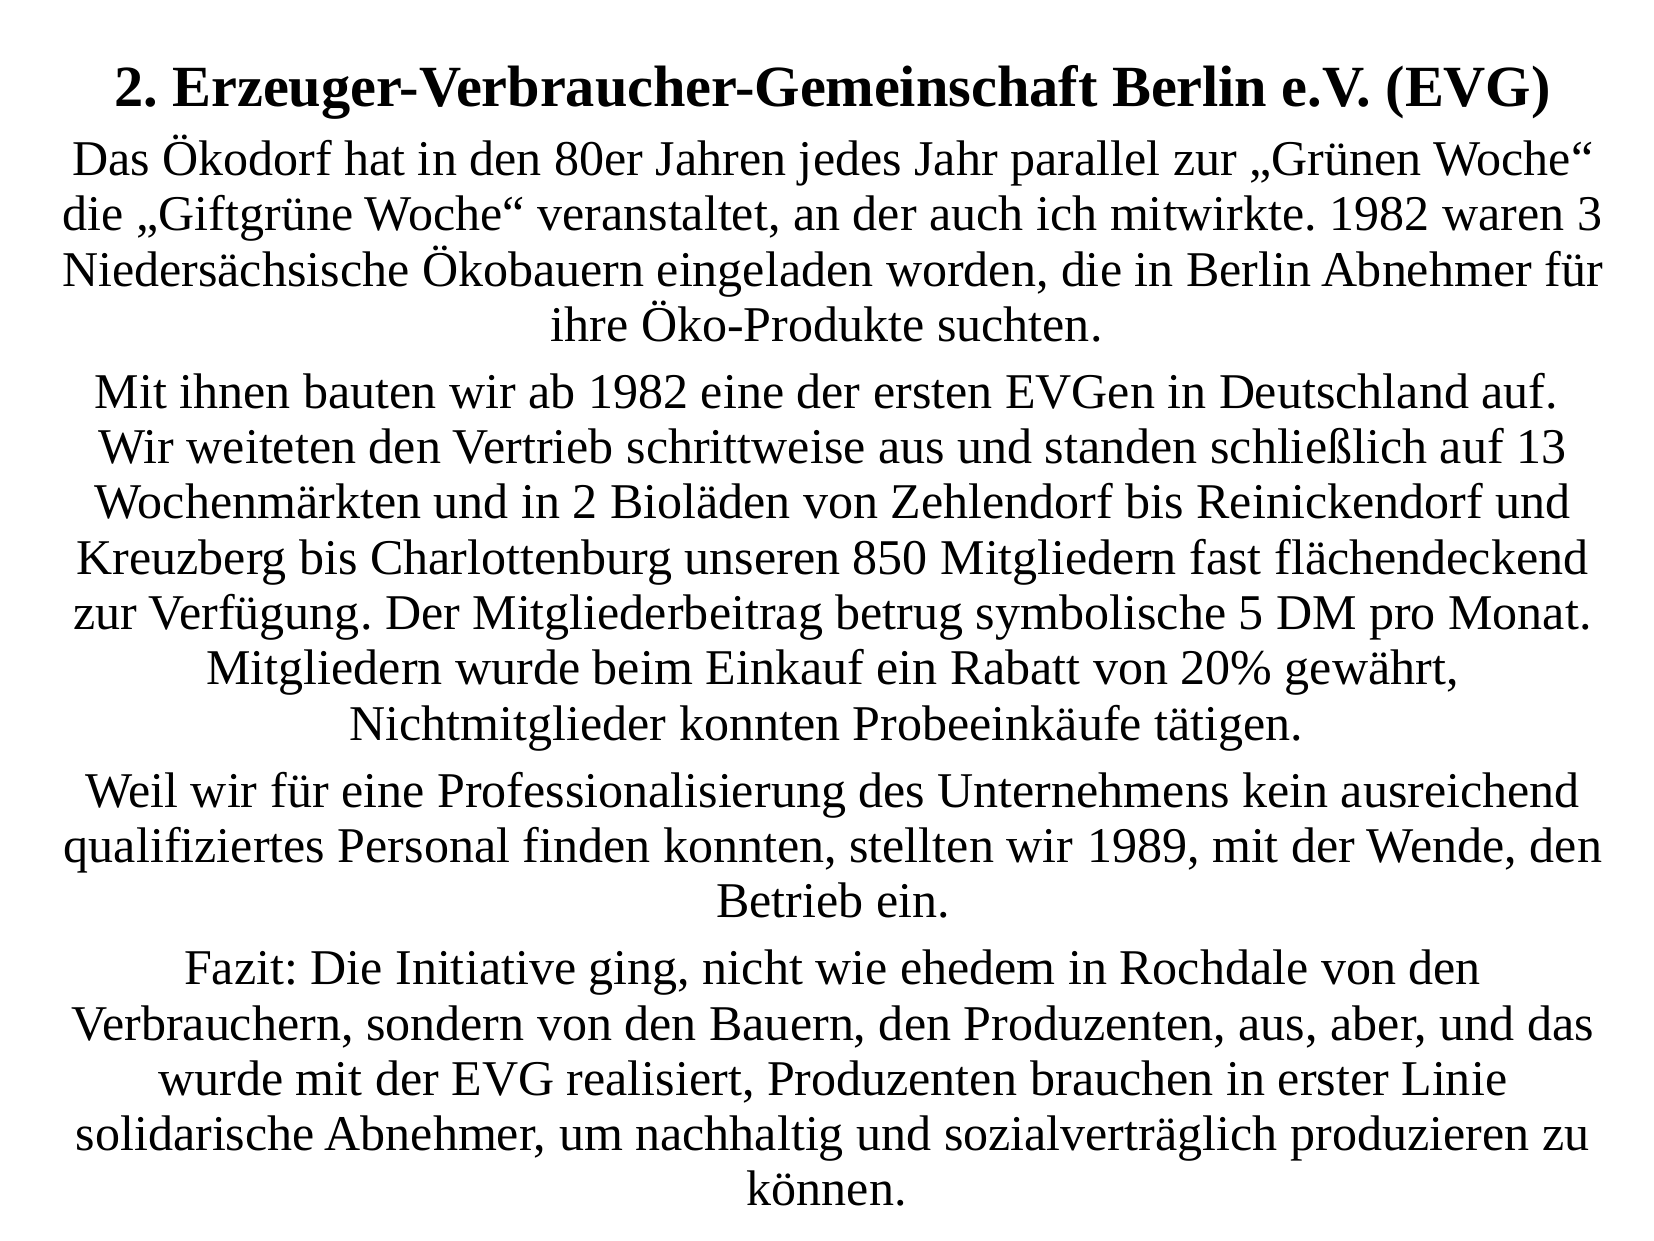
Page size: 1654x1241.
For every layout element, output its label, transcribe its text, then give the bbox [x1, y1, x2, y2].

text_box 2. Erzeuger-Verbraucher-Gemeinschaft Berlin e.V. (EVG) Das Ökodorf hat in den 80er Jahren jedes Jahr parallel zur „Grünen Woche“ die „Giftgrüne Woche“ veranstaltet, an der auch ich mitwirkte. 1982 waren 3 Niedersächsische Ökobauern eingeladen worden, die in Berlin Abnehmer für ihre Öko-Produkte suchten. Mit ihnen bauten wir ab 1982 eine der ersten EVGen in Deutschland auf. Wir weiteten den Vertrieb schrittweise aus und standen schließlich auf 13 Wochenmärkten und in 2 Bioläden von Zehlendorf bis Reinickendorf und Kreuzberg bis Charlottenburg unseren 850 Mitgliedern fast flächendeckend zur Verfügung. Der Mitgliederbeitrag betrug symbolische 5 DM pro Monat. Mitgliedern wurde beim Einkauf ein Rabatt von 20% gewährt, Nichtmitglieder konnten Probeeinkäufe tätigen. Weil wir für eine Professionalisierung des Unternehmens kein ausreichend qualifiziertes Personal finden konnten, stellten wir 1989, mit der Wende, den Betrieb ein. Fazit: Die Initiative ging, nicht wie ehedem in Rochdale von den Verbrauchern, sondern von den Bauern, den Produzenten, aus, aber, und das wurde mit der EVG realisiert, Produzenten brauchen in erster Linie solidarische Abnehmer, um nachhaltig und sozialverträglich produzieren zu können. [47, 47, 1625, 1225]
